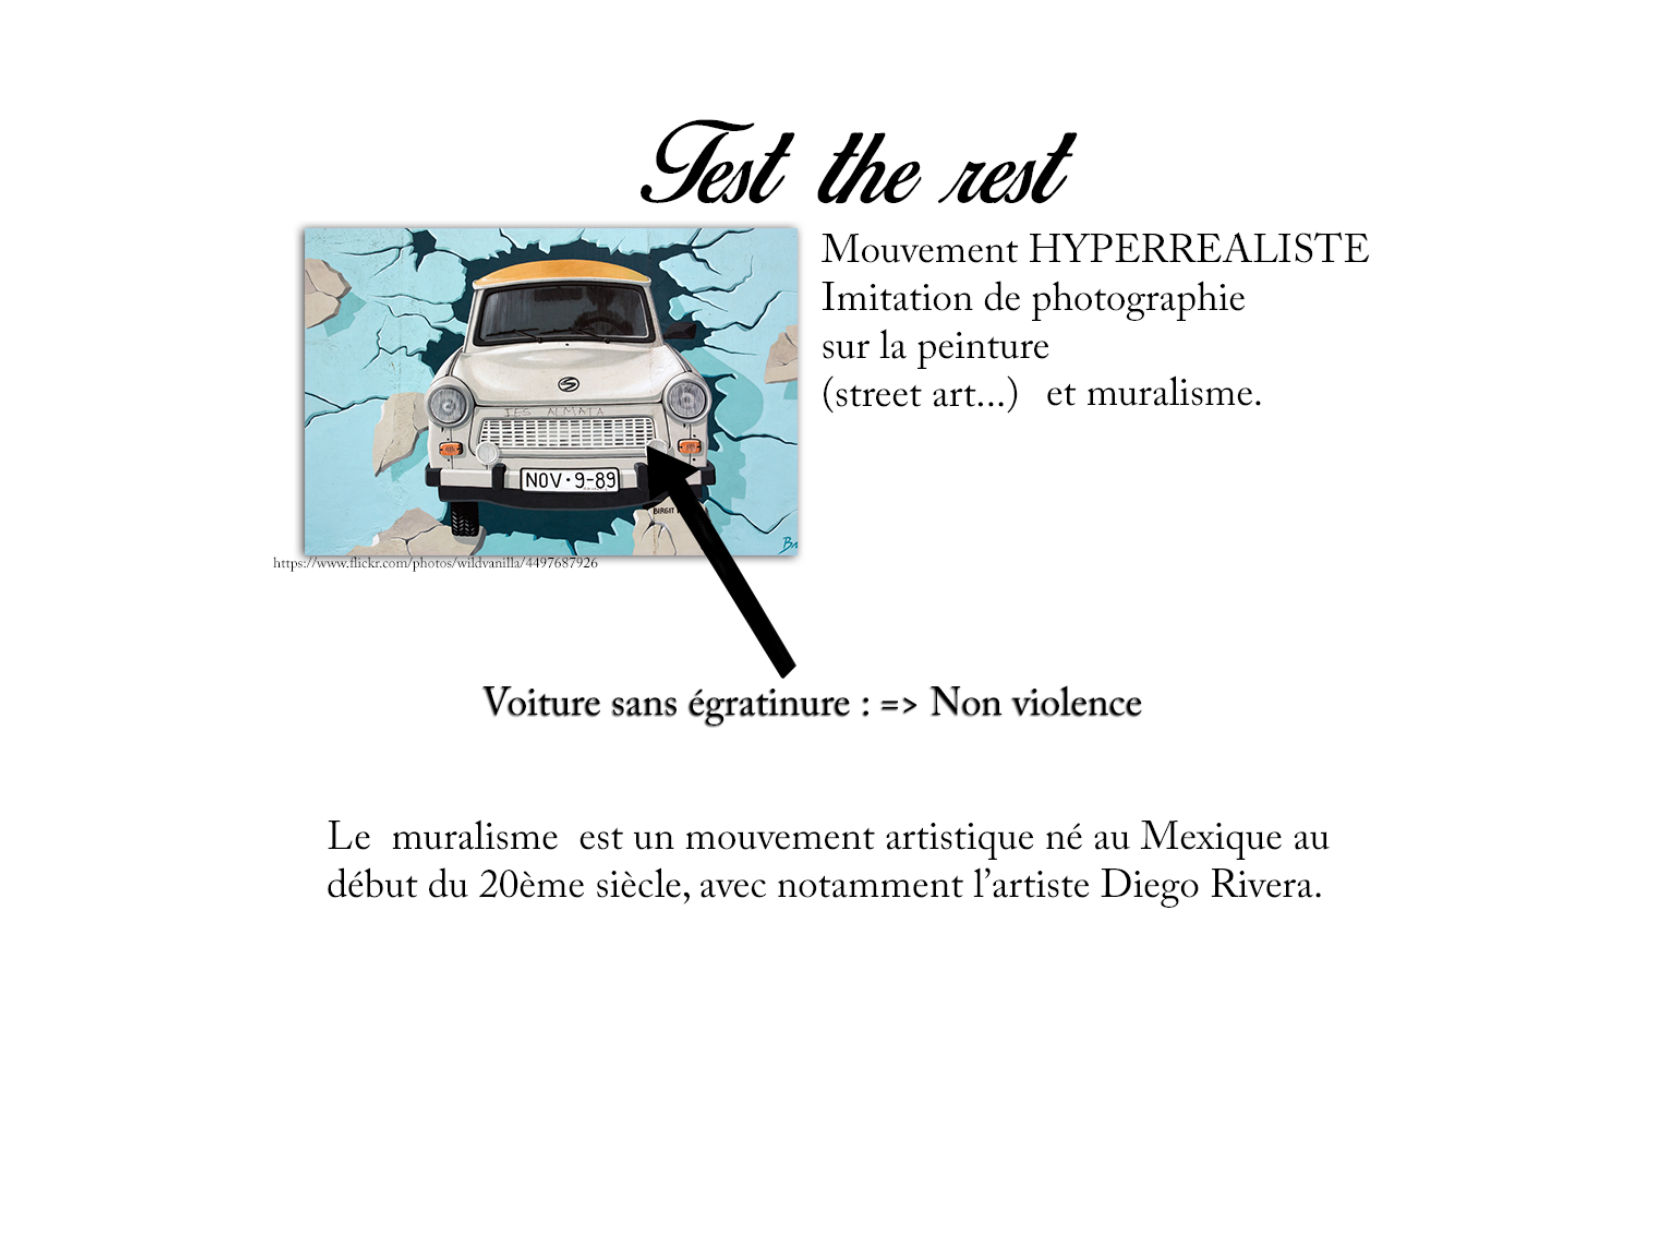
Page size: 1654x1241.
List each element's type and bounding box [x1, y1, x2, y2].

picture [259, 93, 1382, 934]
